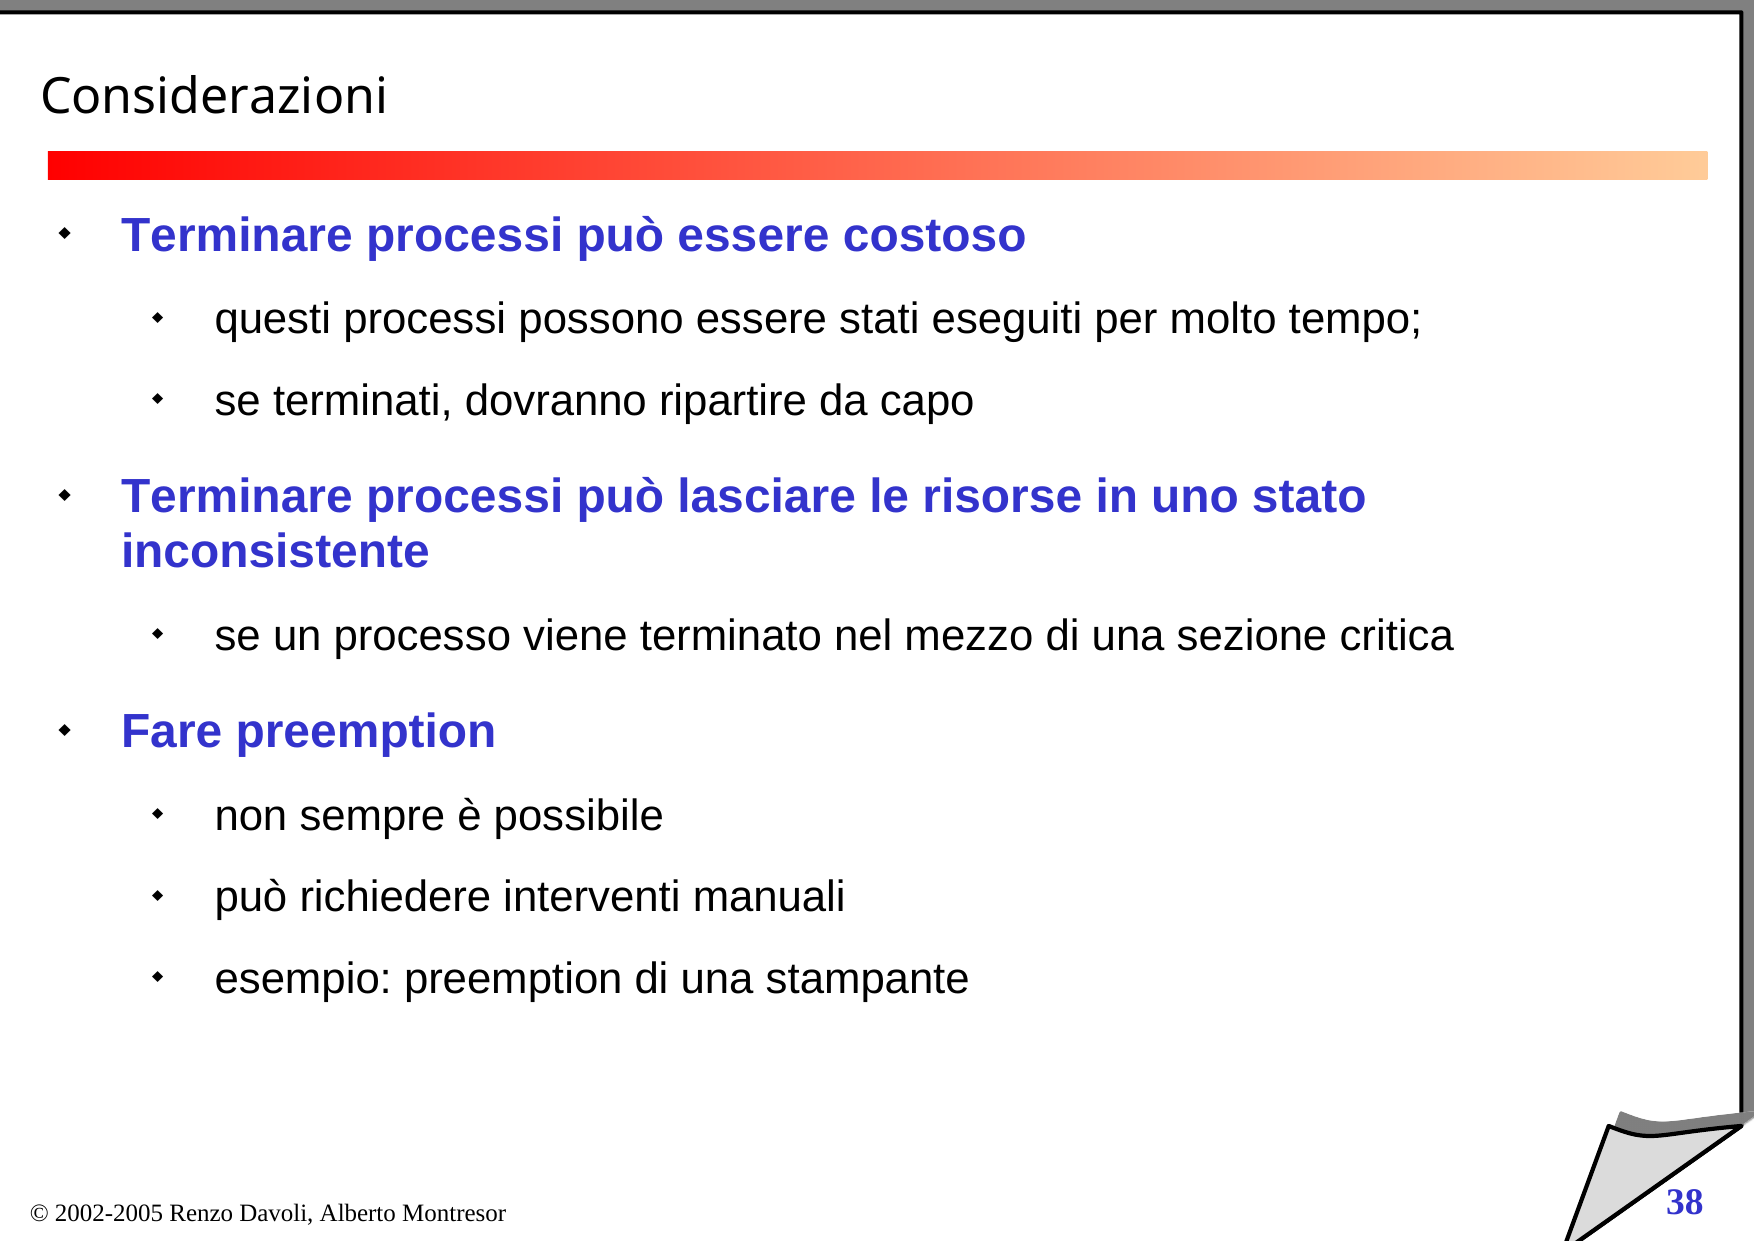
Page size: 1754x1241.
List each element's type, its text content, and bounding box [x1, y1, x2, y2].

list Terminare processi può essere costoso questi processi possono essere stati eseguiti per molto tempo; se terminati, dovranno ripartire da capo Terminare processi può lasciare le risorse in uno stato inconsistente se un processo viene terminato nel mezzo di una sezione critica Fare preemption non sempre è possibile può richiedere interventi manuali esempio: preemption di una stampante [58, 206, 1696, 1084]
text_box q [750, 152, 754, 179]
title Considerazioni [40, 49, 1714, 144]
